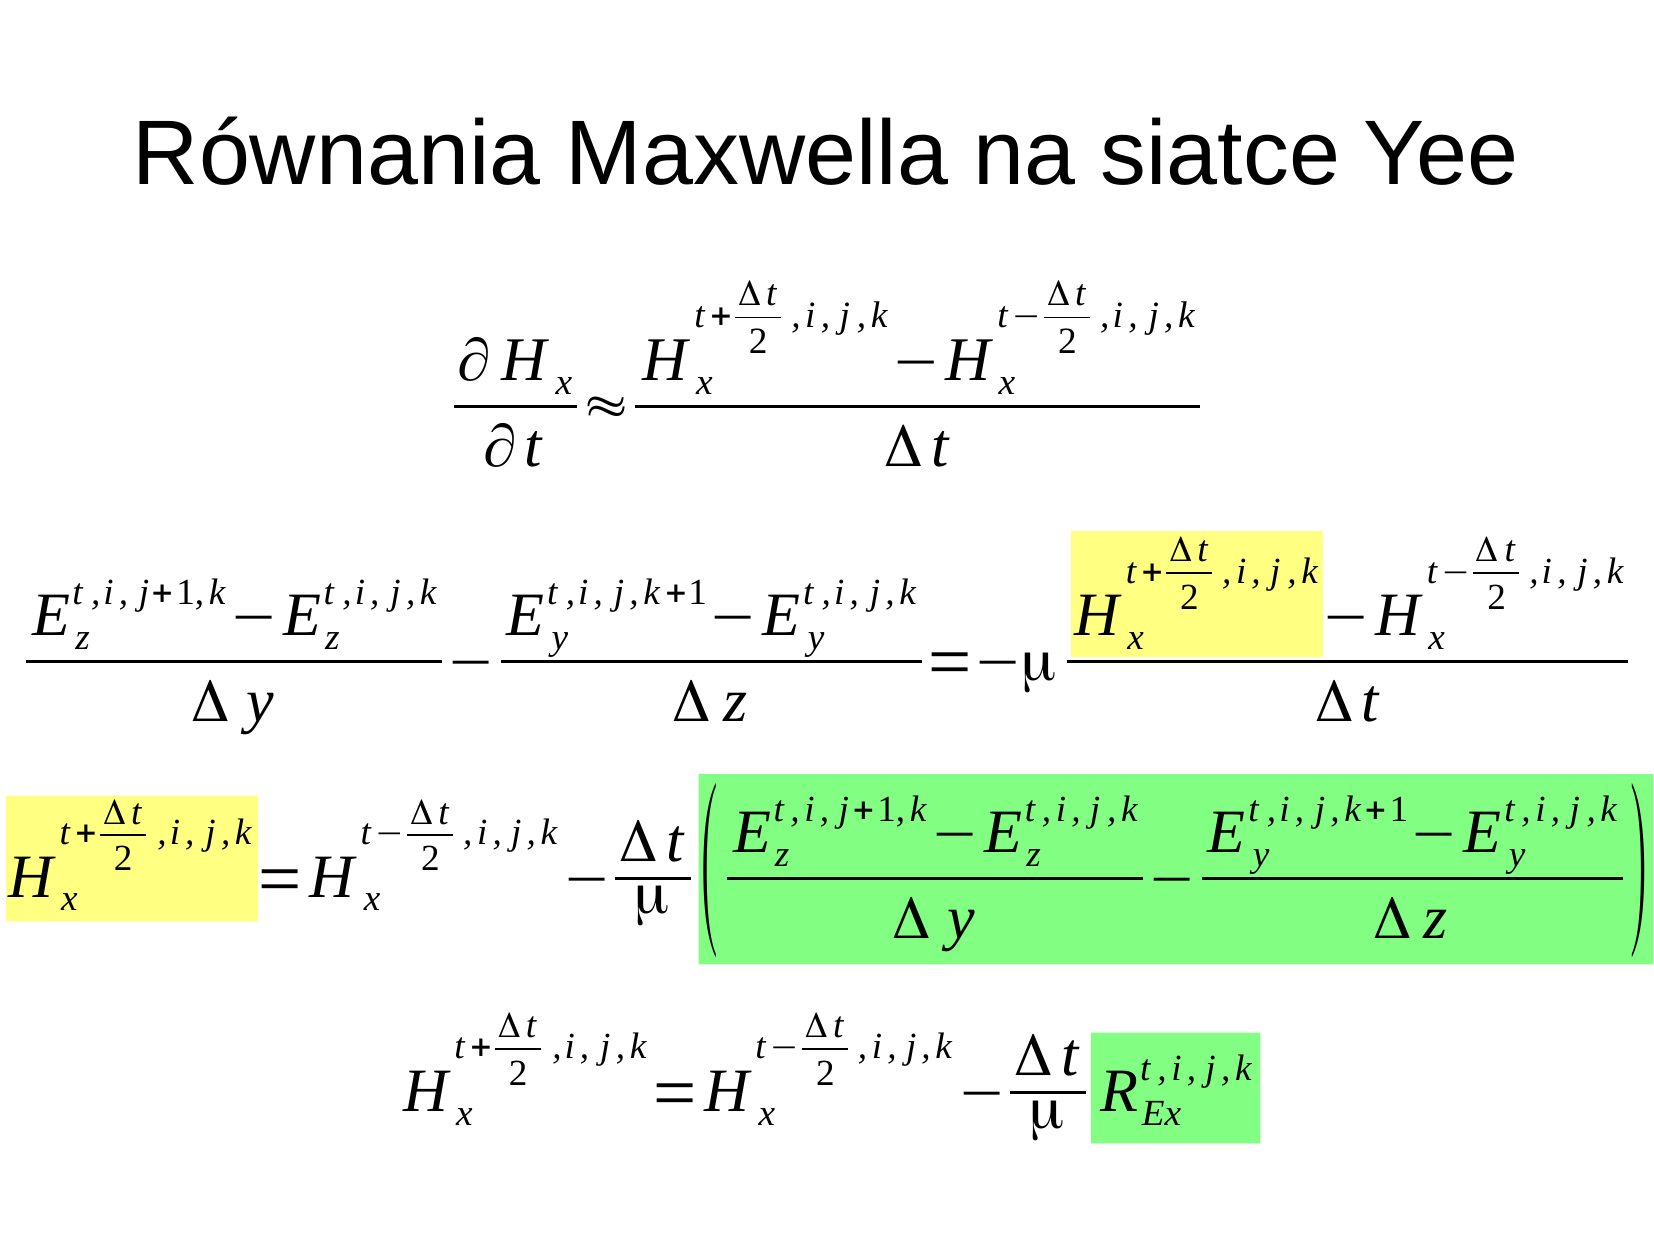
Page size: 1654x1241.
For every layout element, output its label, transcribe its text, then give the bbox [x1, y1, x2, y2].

title Równania Maxwella na siatce Yee [82, 49, 1571, 257]
chart [444, 273, 1210, 481]
text_box [698, 961, 1654, 965]
chart [0, 780, 1654, 961]
chart [393, 1005, 1261, 1144]
text_box [698, 774, 1654, 780]
chart [16, 529, 1638, 736]
